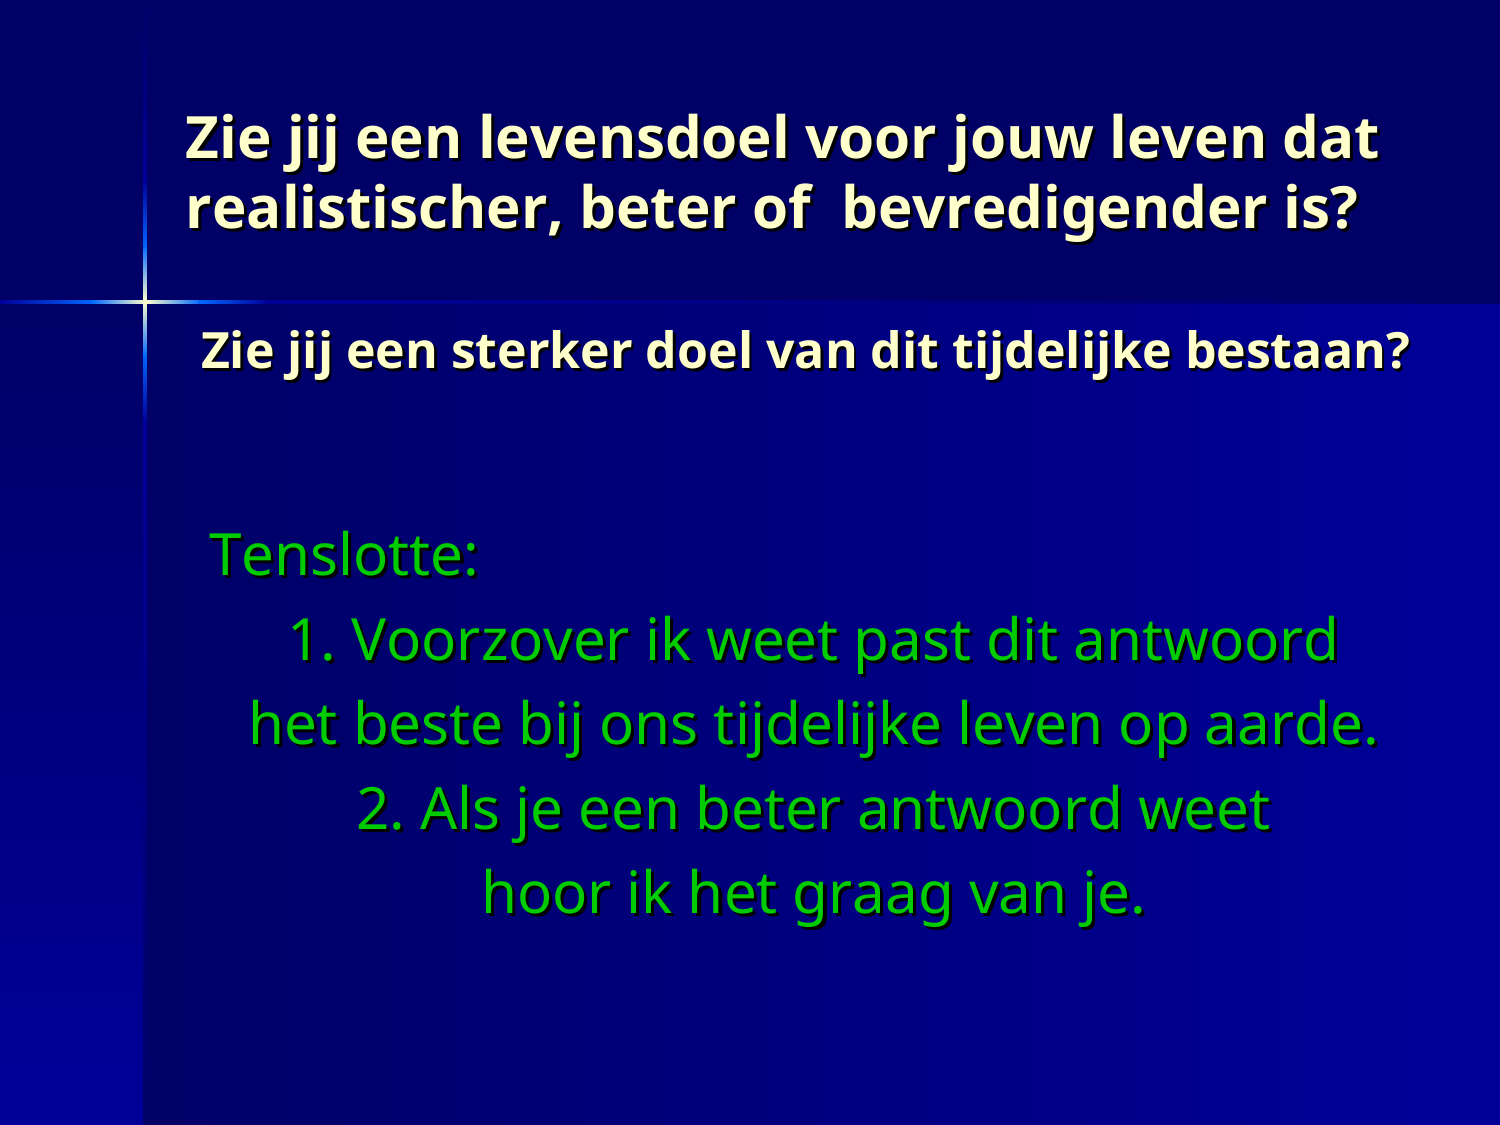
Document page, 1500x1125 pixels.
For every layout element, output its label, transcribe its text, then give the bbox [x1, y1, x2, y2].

list Tenslotte: 1. Voorzover ik weet past dit antwoord het beste bij ons tijdelijke leven op aarde. 2. Als je een beter antwoord weet hoor ik het graag van je. [194, 450, 1433, 1125]
title Zie jij een levensdoel voor jouw leven dat realistischer, beter of bevredigender is? Zie jij een sterker doel van dit tijdelijke bestaan? [171, 30, 1455, 449]
